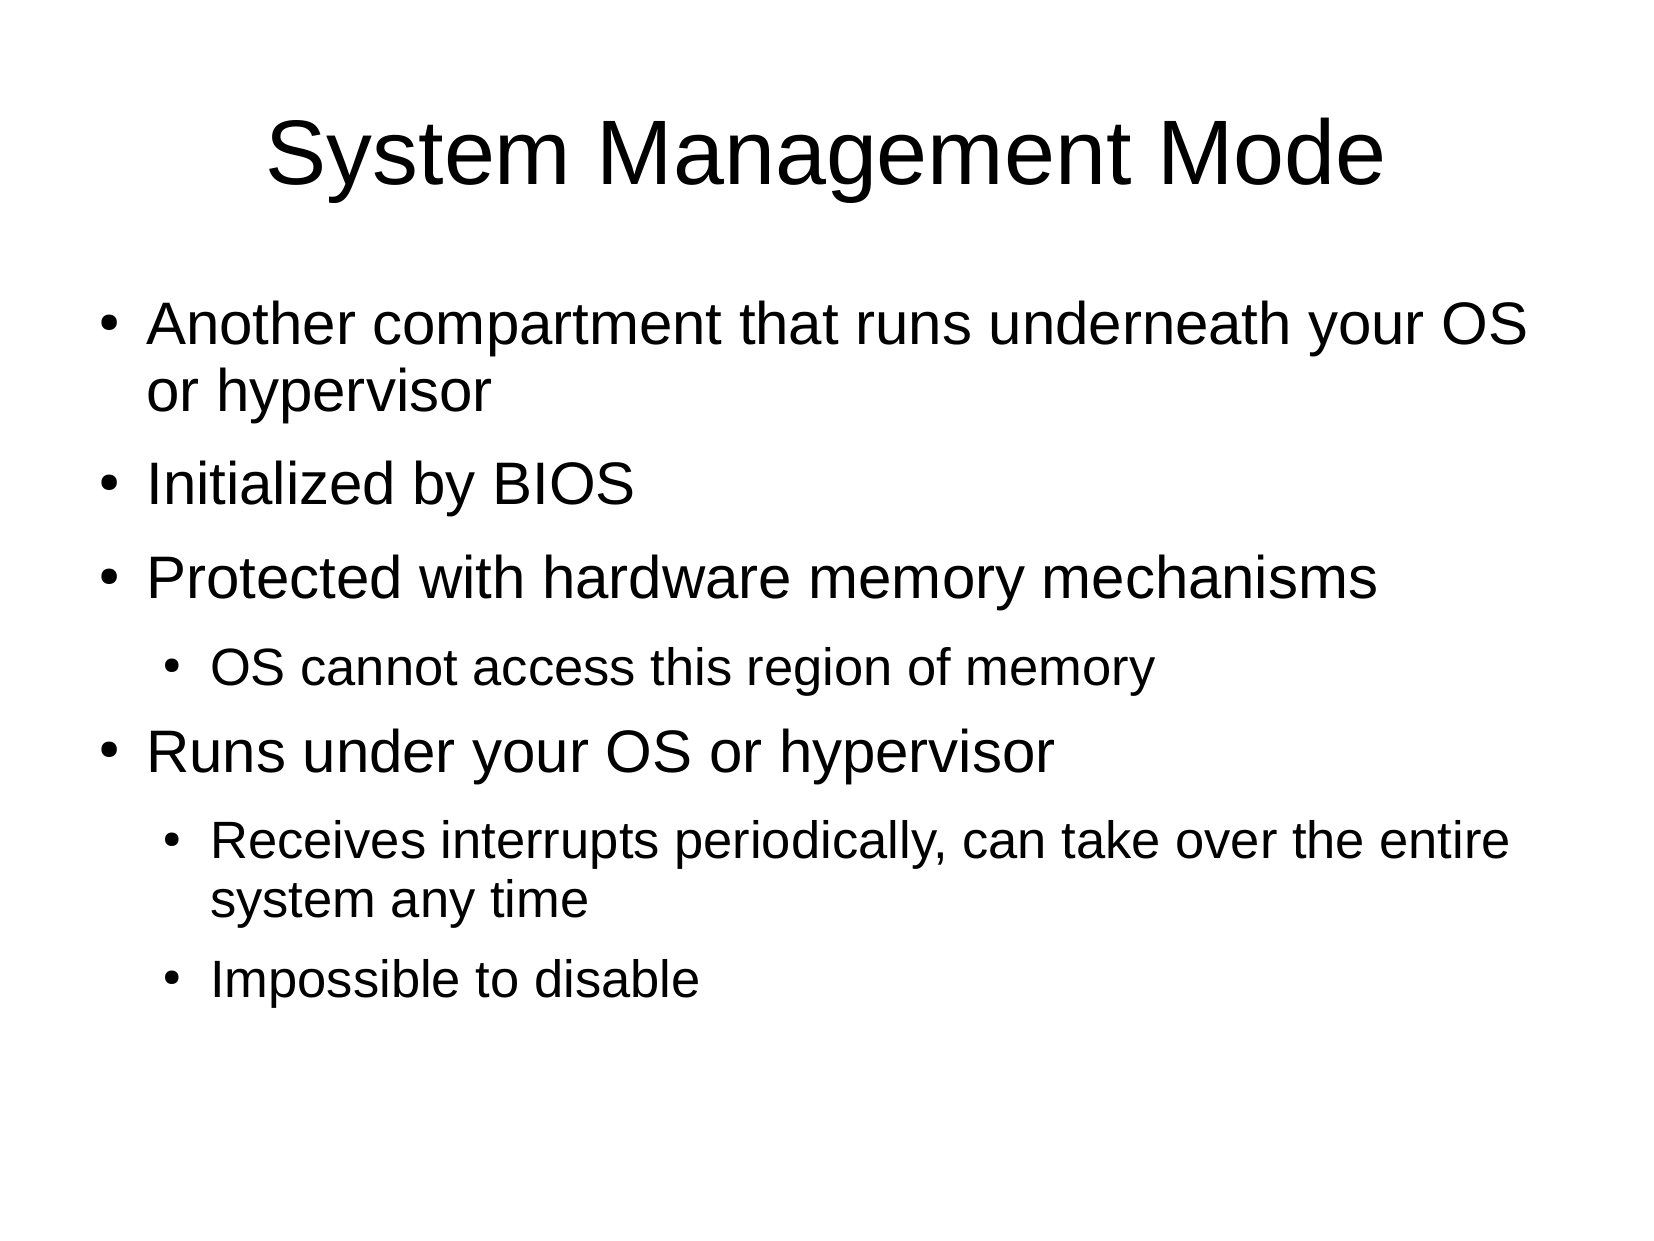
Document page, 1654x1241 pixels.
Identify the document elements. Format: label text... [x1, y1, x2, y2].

list Another compartment that runs underneath your OS or hypervisor Initialized by BIOS Protected with hardware memory mechanisms OS cannot access this region of memory Runs under your OS or hypervisor Receives interrupts periodically, can take over the entire system any time Impossible to disable [82, 290, 1571, 1010]
title System Management Mode [82, 49, 1571, 257]
